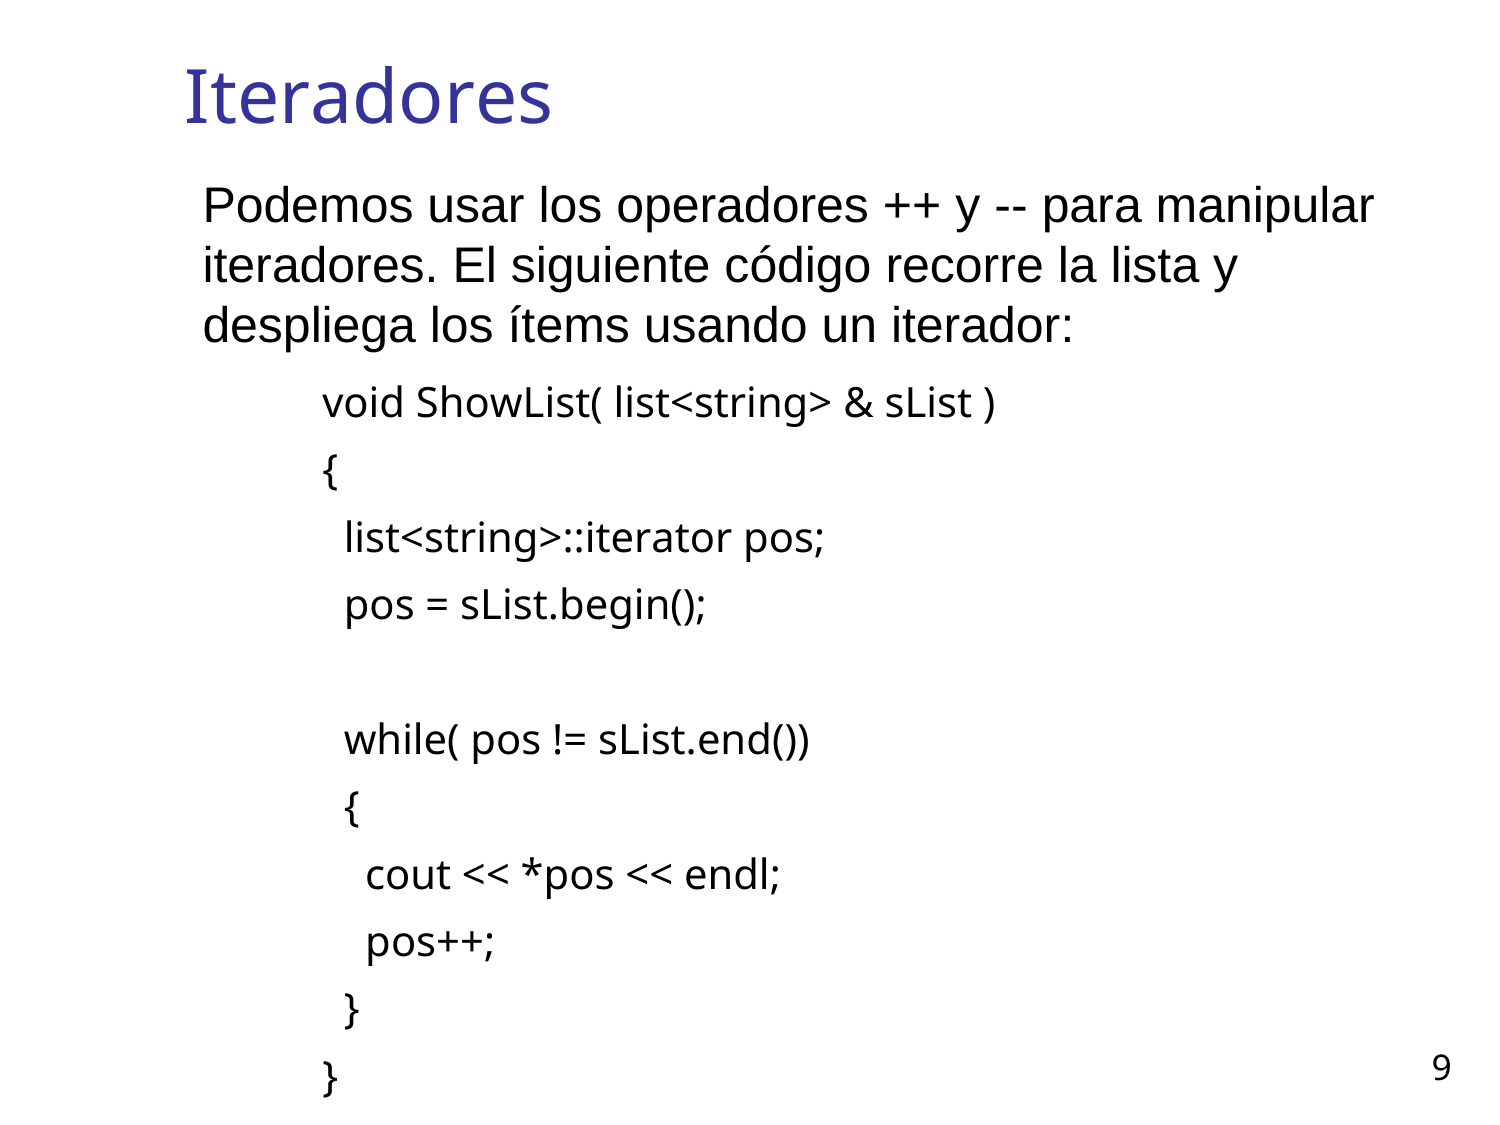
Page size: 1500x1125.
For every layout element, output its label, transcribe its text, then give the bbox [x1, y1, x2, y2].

text_box Podemos usar los operadores ++ y -- para manipular iteradores. El siguiente código recorre la lista y despliega los ítems usando un iterador: [169, 165, 1408, 361]
title Iteradores [169, 0, 1449, 154]
list void ShowList( list<string> & sList )‏ { list<string>::iterator pos; pos = sList.begin(); while( pos != sList.end())‏ { cout << *pos << endl; pos++; } } [307, 365, 1445, 1035]
